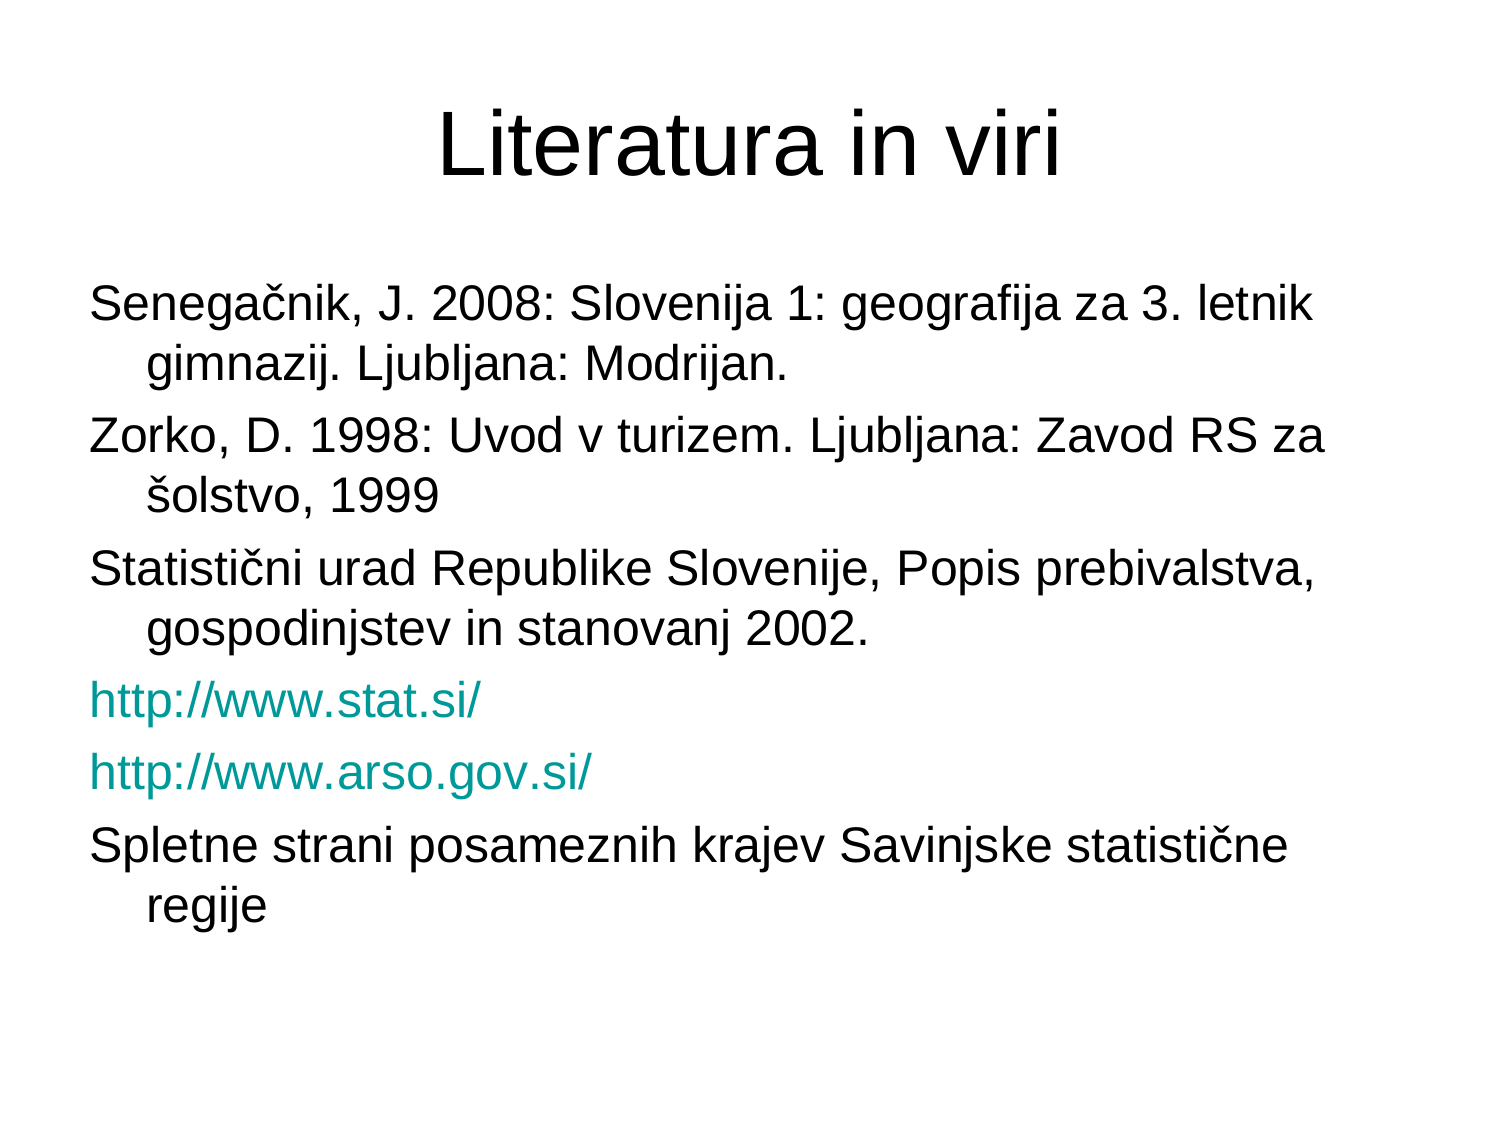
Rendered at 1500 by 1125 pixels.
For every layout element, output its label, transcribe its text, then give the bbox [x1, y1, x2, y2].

title Literatura in viri [75, 45, 1426, 233]
list Senegačnik, J. 2008: Slovenija 1: geografija za 3. letnik gimnazij. Ljubljana: Modrijan. Zorko, D. 1998: Uvod v turizem. Ljubljana: Zavod RS za šolstvo, 1999 Statistični urad Republike Slovenije, Popis prebivalstva, gospodinjstev in stanovanj 2002. http://www.stat.si/ http://www.arso.gov.si/ Spletne strani posameznih krajev Savinjske statistične regije [75, 262, 1426, 1125]
